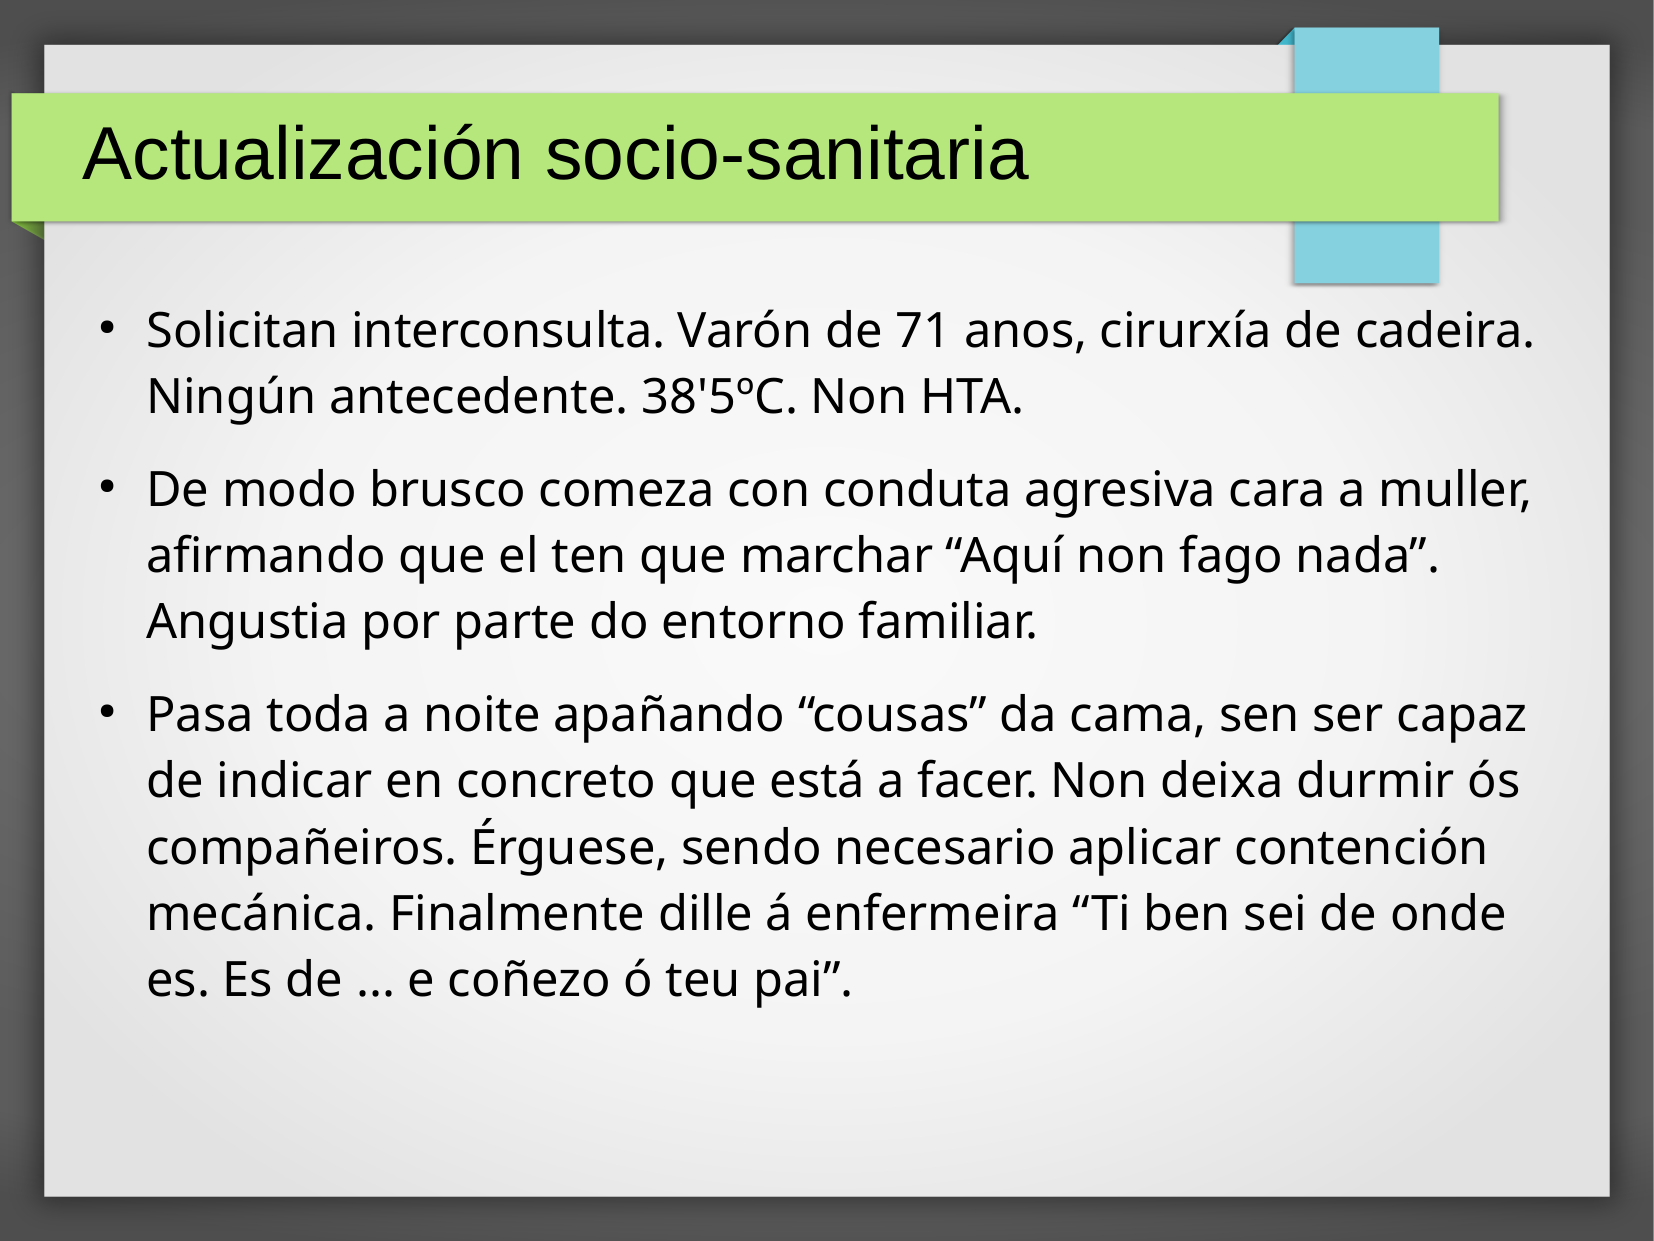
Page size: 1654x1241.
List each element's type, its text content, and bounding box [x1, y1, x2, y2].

picture [0, 0, 1654, 1241]
list Solicitan interconsulta. Varón de 71 anos, cirurxía de cadeira. Ningún antecedente. 38'5ºC. Non HTA. De modo brusco comeza con conduta agresiva cara a muller, afirmando que el ten que marchar “Aquí non fago nada”. Angustia por parte do entorno familiar. Pasa toda a noite apañando “cousas” da cama, sen ser capaz de indicar en concreto que está a facer. Non deixa durmir ós compañeiros. Érguese, sendo necesario aplicar contención mecánica. Finalmente dille á enfermeira “Ti ben sei de onde es. Es de ... e coñezo ó teu pai”. [82, 295, 1571, 1015]
title Actualización socio-sanitaria [82, 94, 1264, 213]
